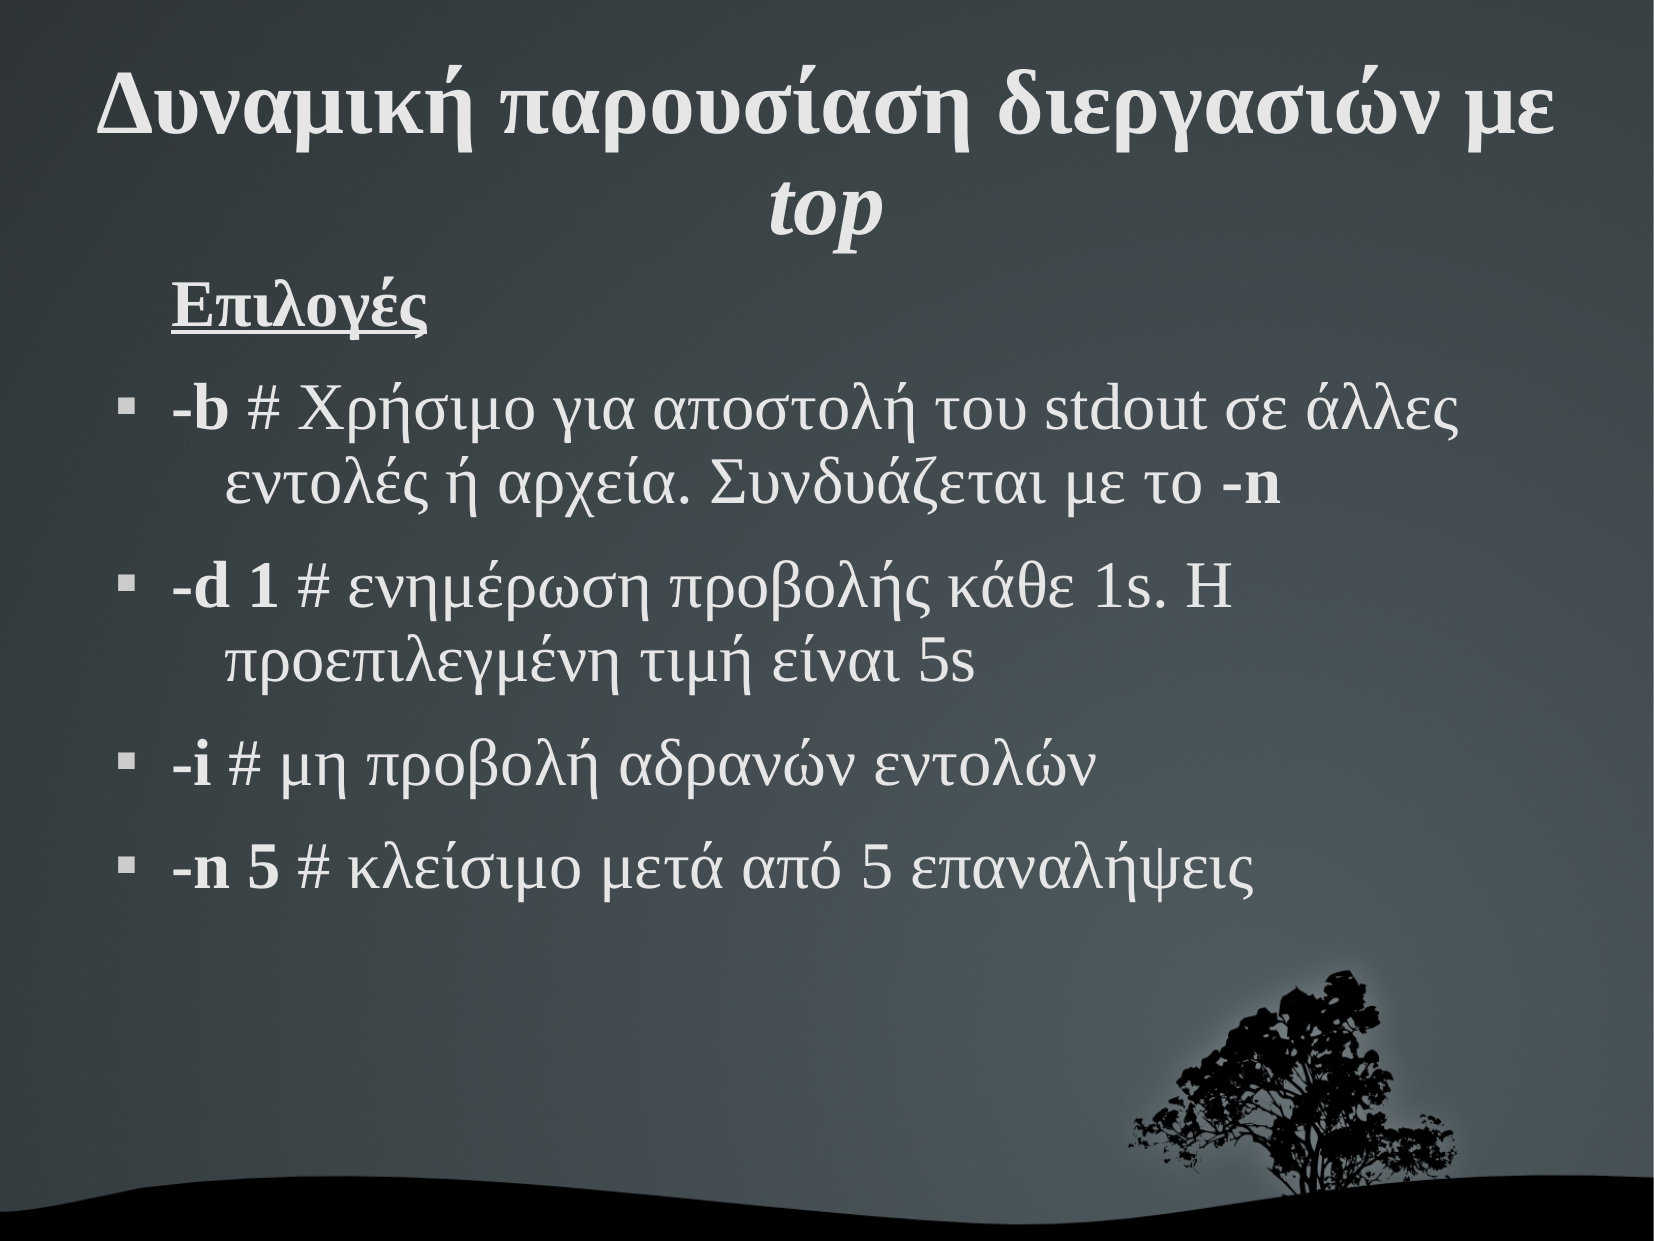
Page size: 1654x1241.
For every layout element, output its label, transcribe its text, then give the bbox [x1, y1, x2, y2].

title Δυναμική παρουσίαση διεργασιών με top [82, 33, 1571, 273]
picture [0, 0, 1654, 1241]
list Επιλογές -b # Χρήσιμο για αποστολή του stdout σε άλλες εντολές ή αρχεία. Συνδυάζεται με το -n -d 1 # ενημέρωση προβολής κάθε 1s. Η προεπιλεγμένη τιμή είναι 5s -i # μη προβολή αδρανών εντολών -n 5 # κλείσιμο μετά από 5 επαναλήψεις [82, 273, 1571, 1086]
